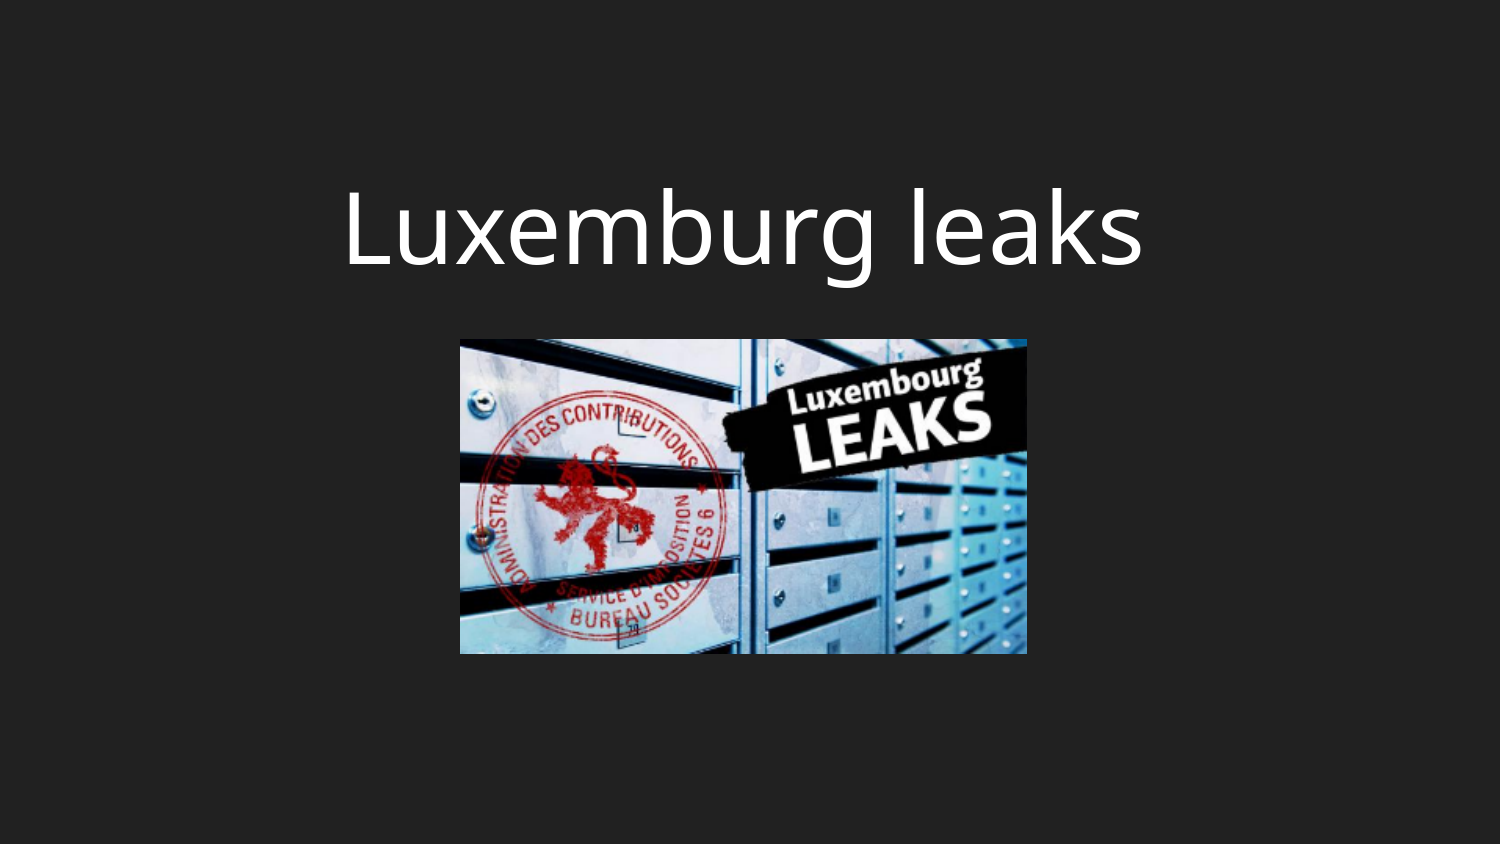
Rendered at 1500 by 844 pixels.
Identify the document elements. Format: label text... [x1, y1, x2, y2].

picture [460, 339, 1027, 654]
title Luxemburg leaks [0, 133, 1489, 300]
